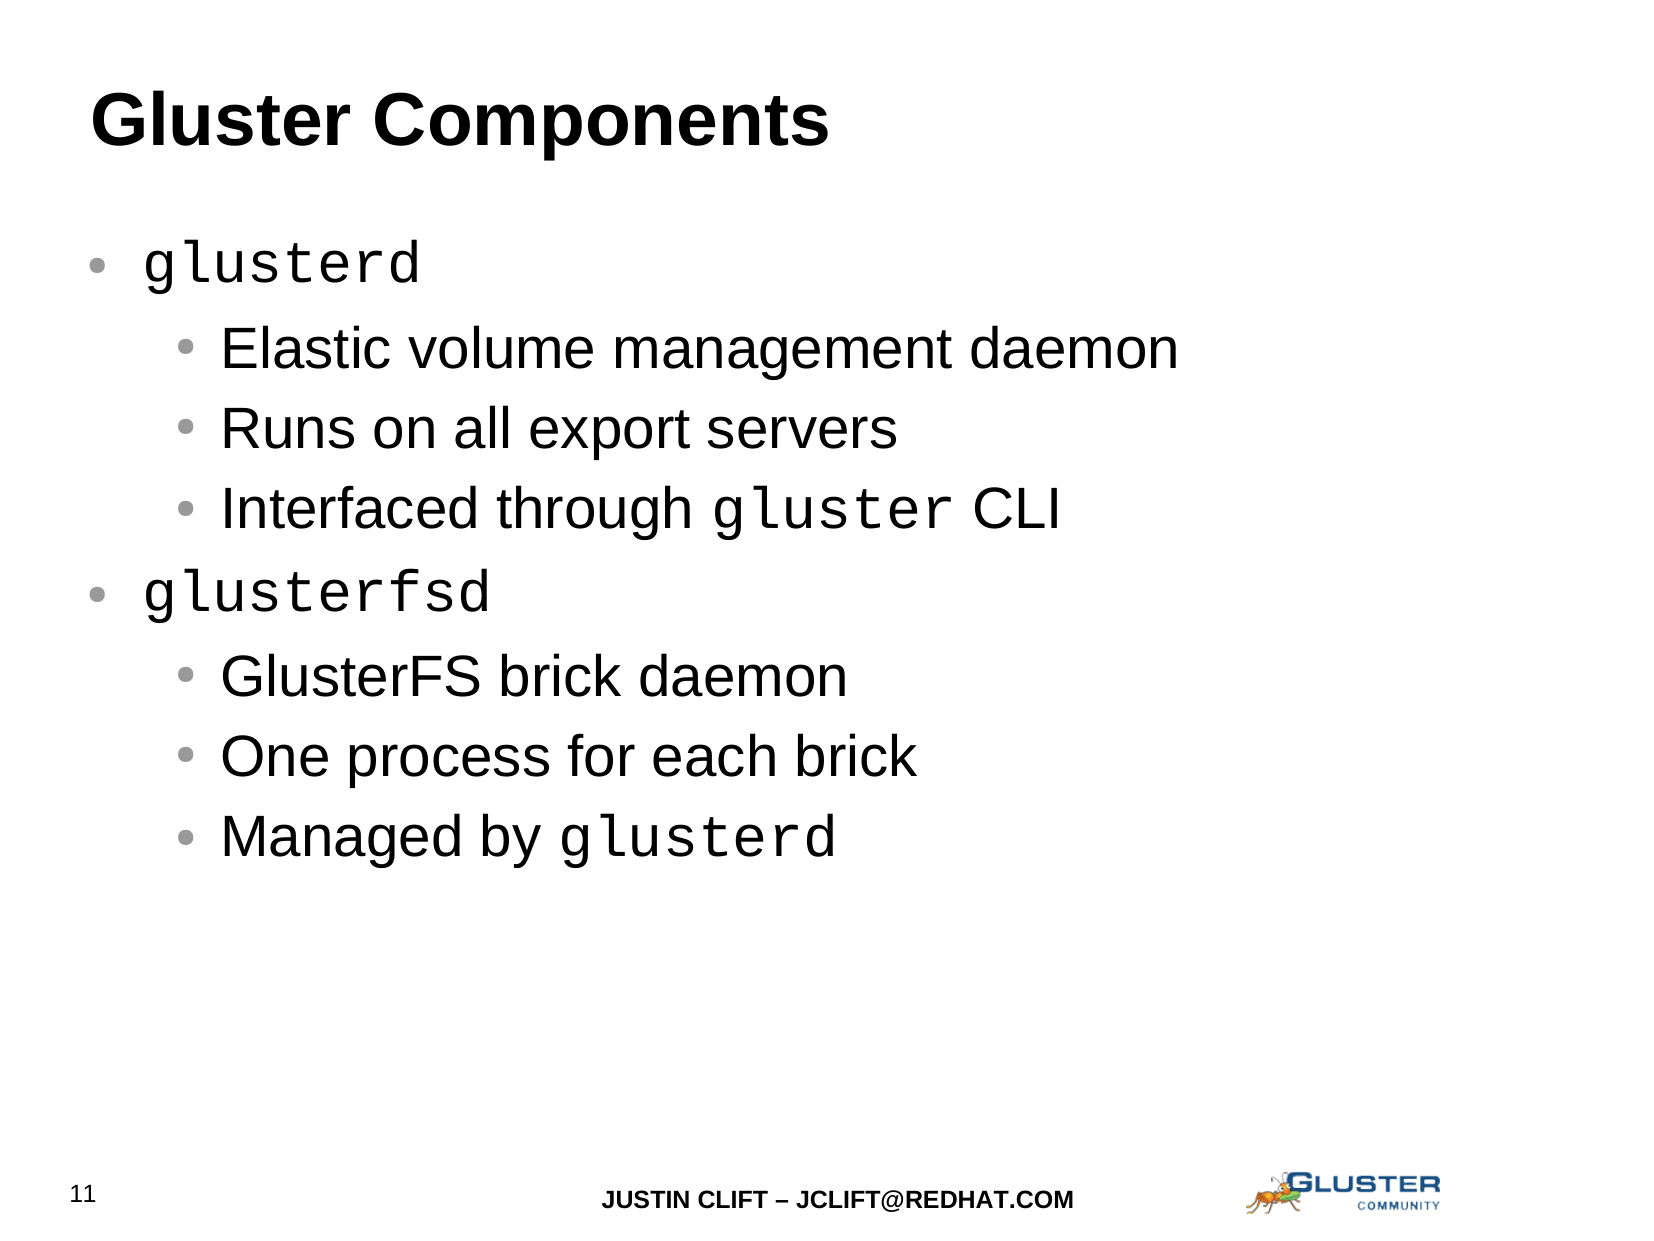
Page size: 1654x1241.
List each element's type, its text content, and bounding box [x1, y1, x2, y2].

list glusterd Elastic volume management daemon Runs on all export servers Interfaced through gluster CLI glusterfsd GlusterFS brick daemon One process for each brick Managed by glusterd [86, 232, 1576, 1111]
picture [1246, 1170, 1440, 1215]
title Gluster Components [90, 15, 1579, 223]
